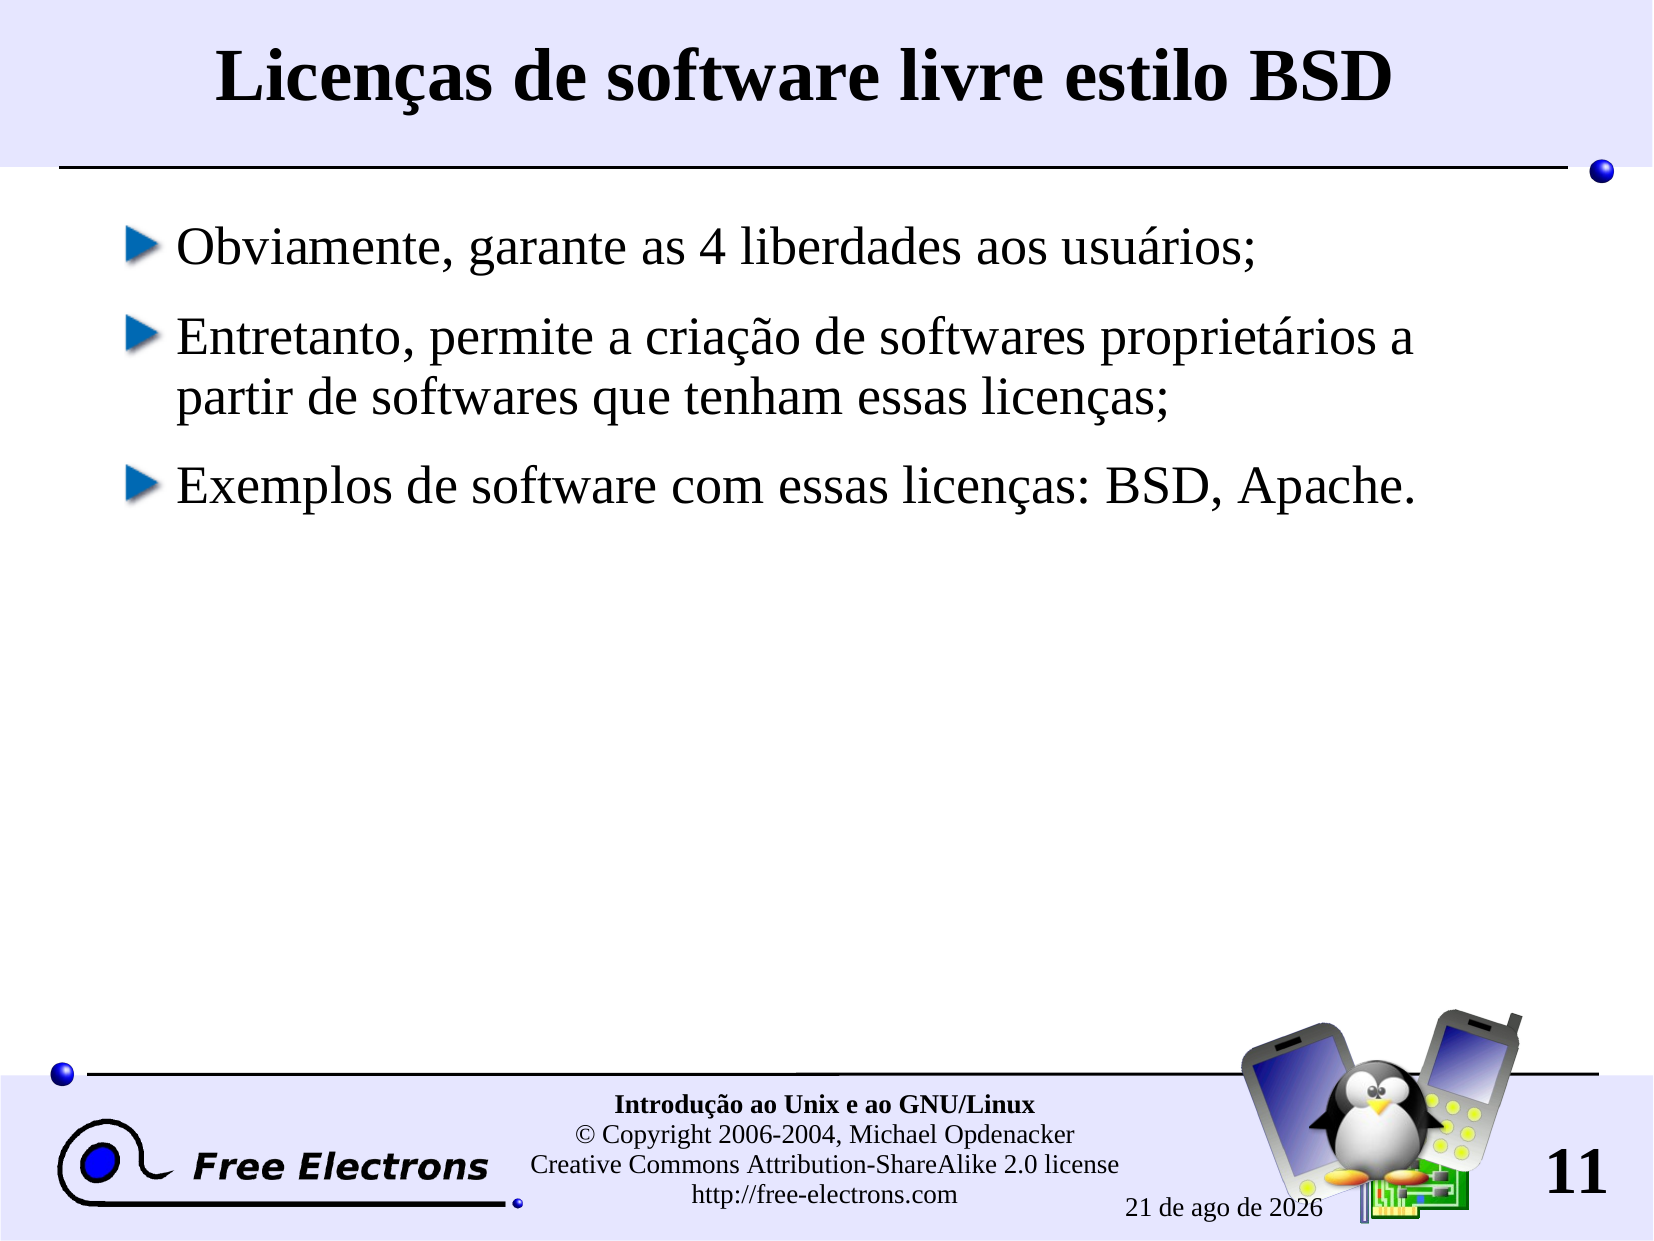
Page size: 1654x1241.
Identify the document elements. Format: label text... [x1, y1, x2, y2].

picture [50, 1108, 527, 1216]
title Licenças de software livre estilo BSD [60, 25, 1551, 124]
picture [1285, 1199, 1292, 1215]
picture [1231, 1008, 1537, 1241]
list Obviamente, garante as 4 liberdades aos usuários; Entretanto, permite a criação de softwares proprietários a partir de softwares que tenham essas licenças; Exemplos de software com essas licenças: BSD, Apache. [105, 216, 1518, 1067]
